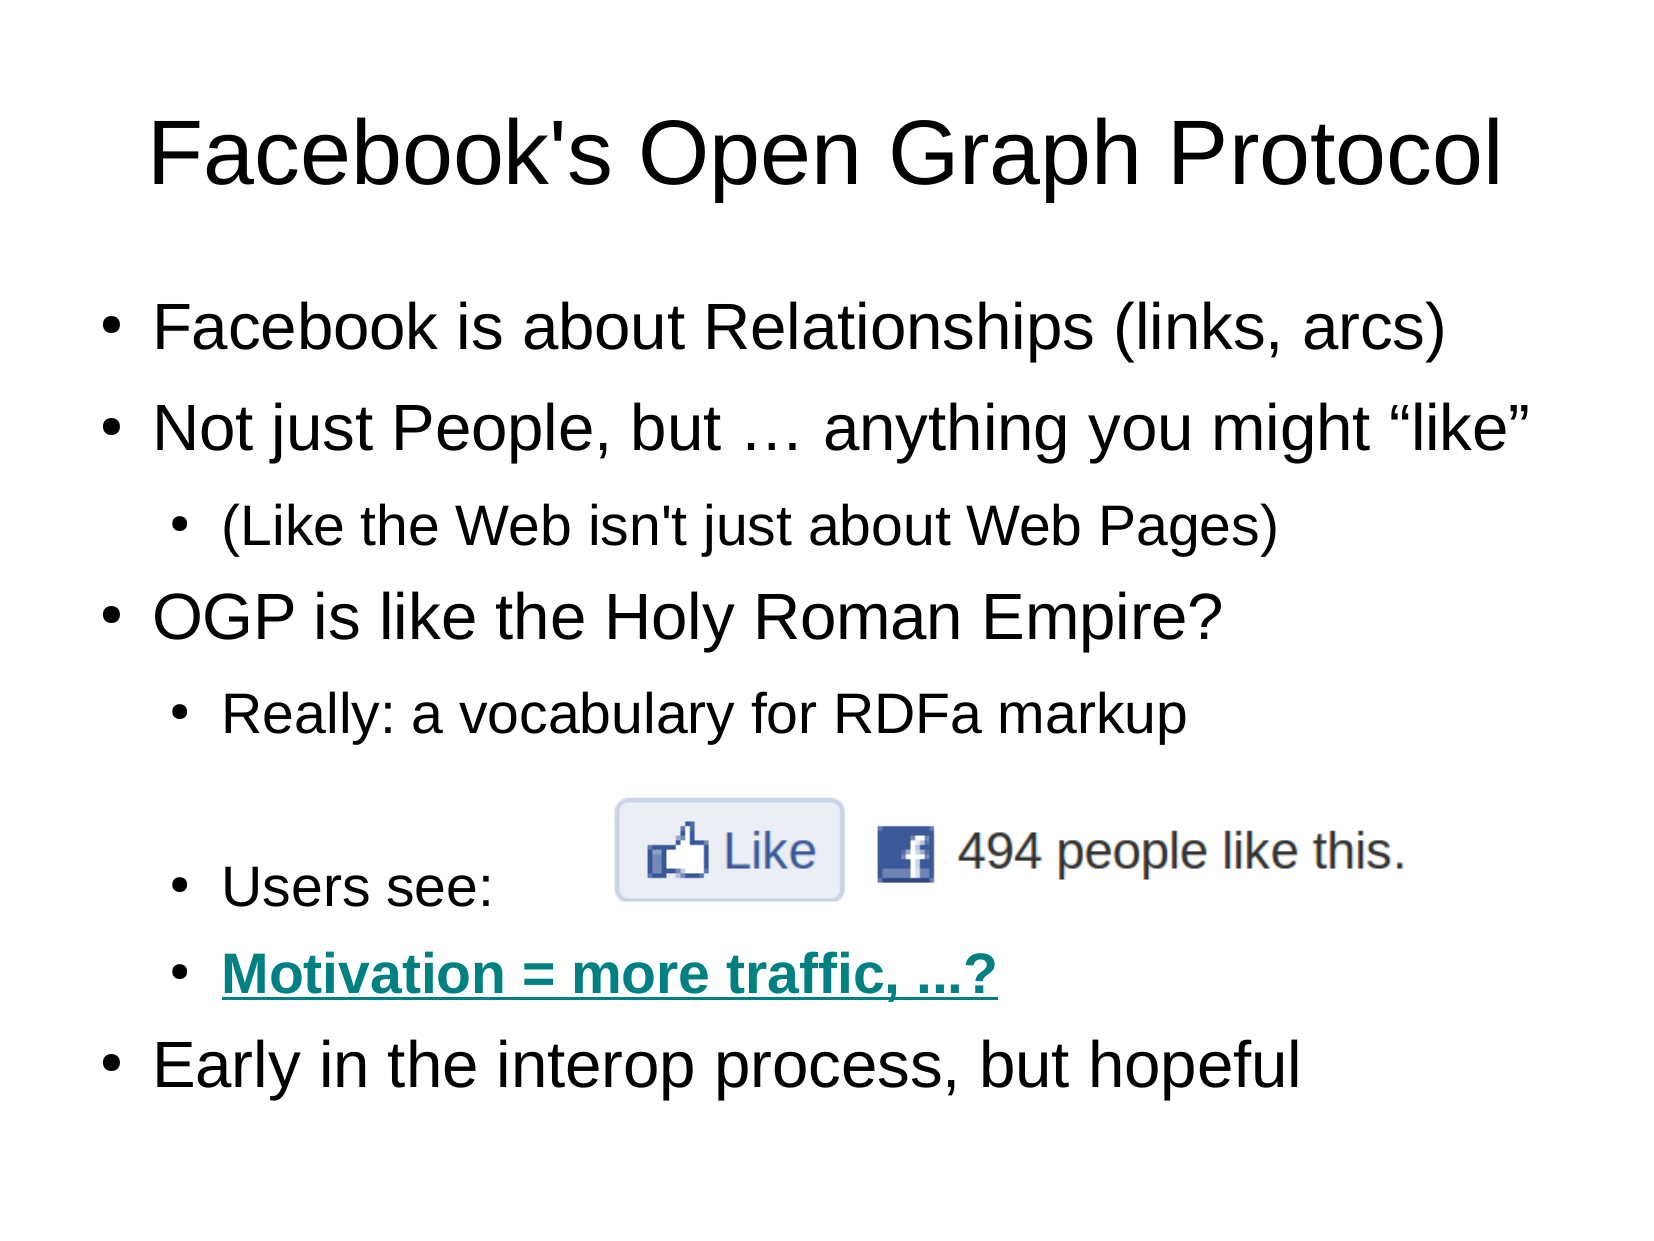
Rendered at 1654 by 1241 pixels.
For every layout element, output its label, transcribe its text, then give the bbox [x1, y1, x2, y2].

picture [590, 784, 1446, 916]
title Facebook's Open Graph Protocol [82, 49, 1571, 257]
list Facebook is about Relationships (links, arcs) Not just People, but … anything you might “like” (Like the Web isn't just about Web Pages) OGP is like the Holy Roman Empire? Really: a vocabulary for RDFa markup Users see: Motivation = more traffic, ...? Early in the interop process, but hopeful [82, 290, 1571, 1109]
